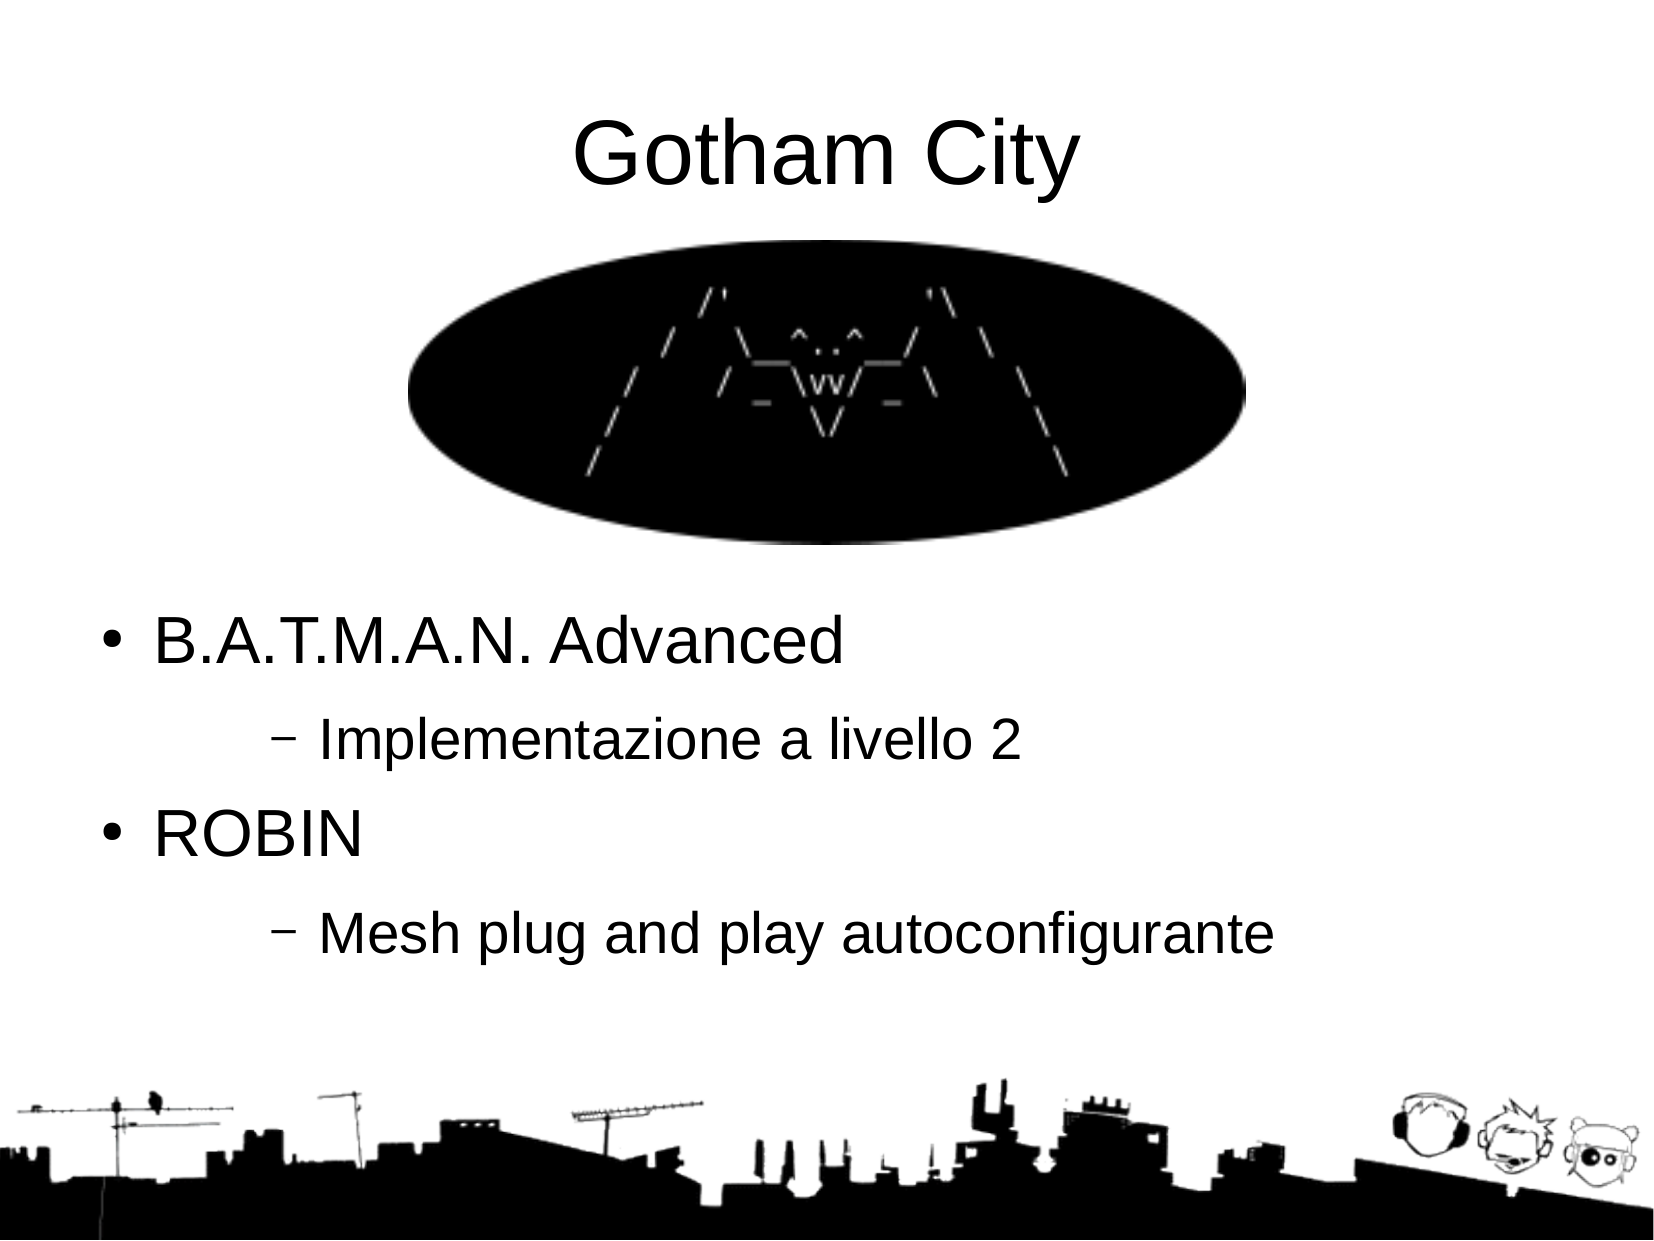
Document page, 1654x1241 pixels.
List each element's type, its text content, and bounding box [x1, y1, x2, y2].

list B.A.T.M.A.N. Advanced Implementazione a livello 2 ROBIN Mesh plug and play autoconfigurante [82, 290, 1571, 1094]
title Gotham City [82, 56, 1571, 250]
picture [408, 240, 1246, 545]
picture [0, 1077, 1654, 1240]
